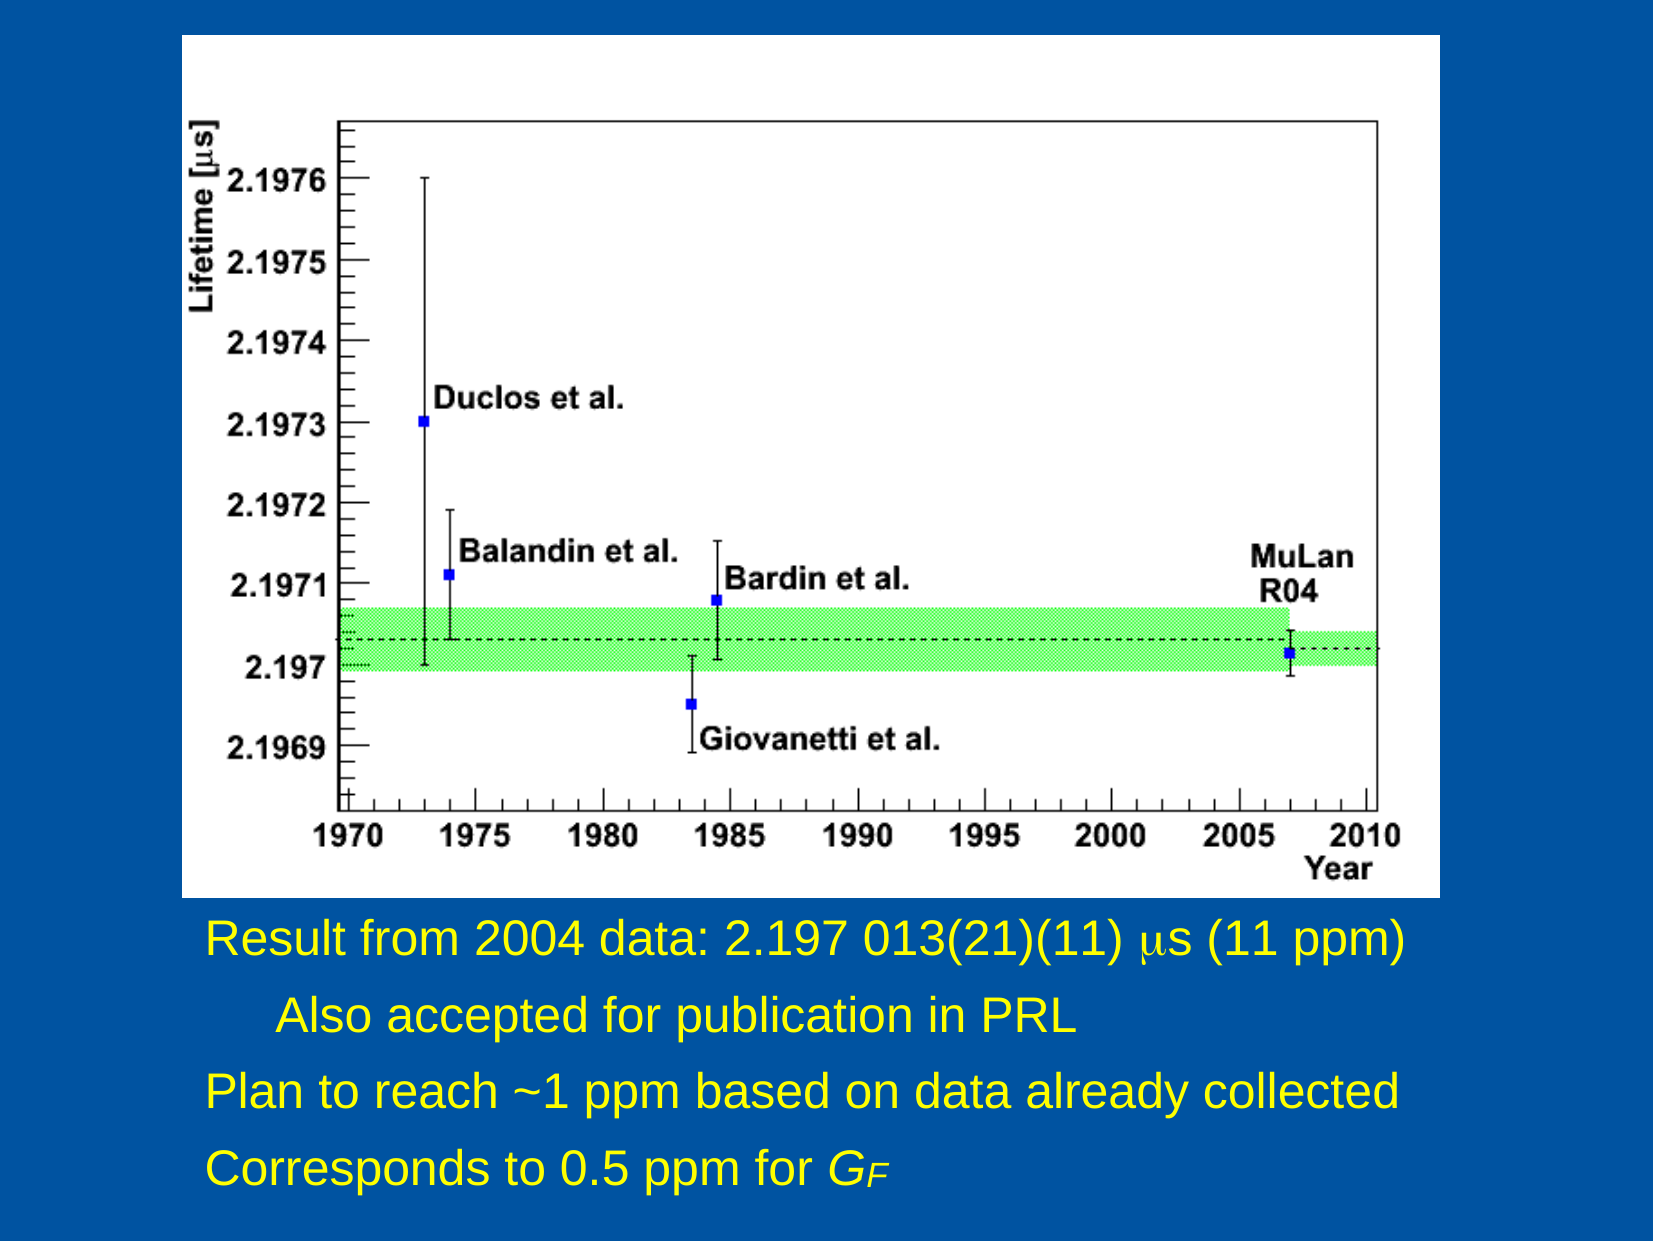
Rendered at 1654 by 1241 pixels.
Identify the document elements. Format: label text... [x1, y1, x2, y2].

picture [182, 35, 1440, 898]
text_box Result from 2004 data: 2.197 013(21)(11) μs (11 ppm) Also accepted for publication in PRL Plan to reach ~1 ppm based on data already collected Corresponds to 0.5 ppm for GF [186, 899, 1505, 1225]
